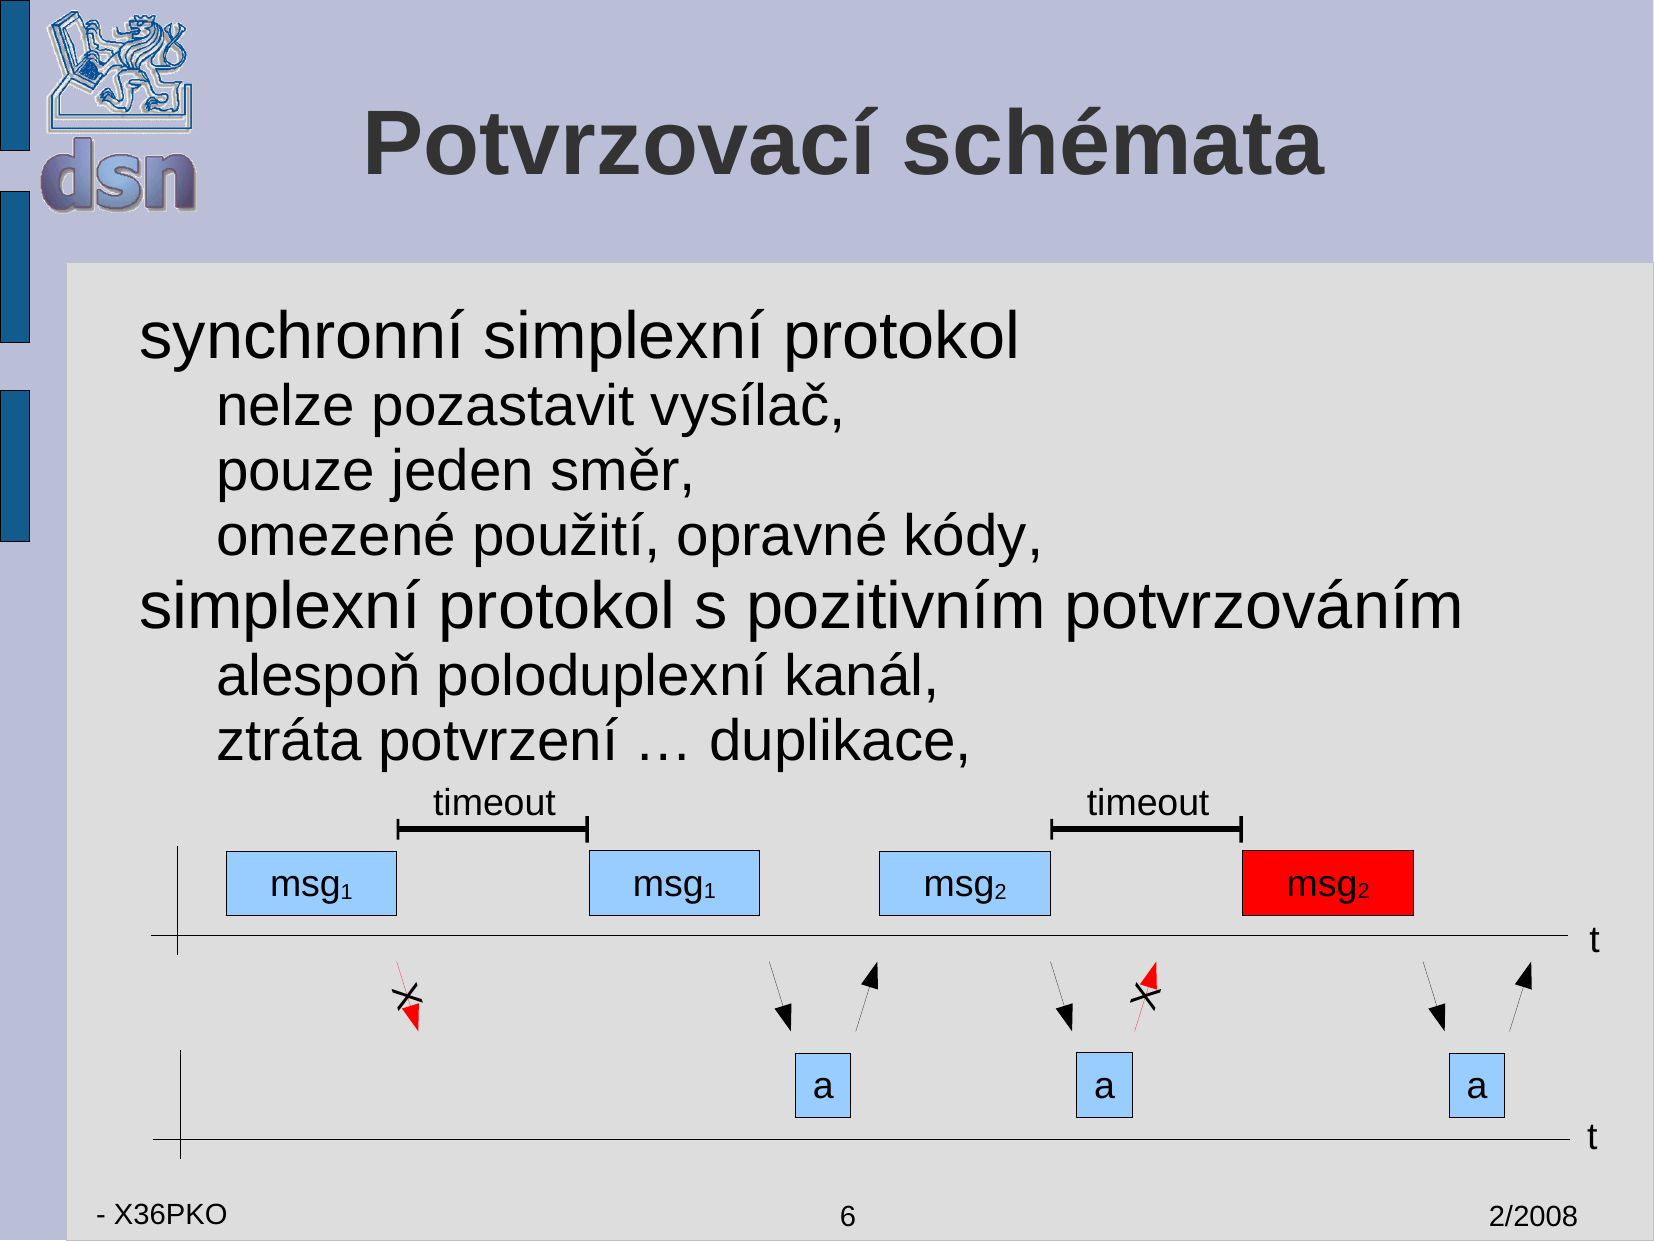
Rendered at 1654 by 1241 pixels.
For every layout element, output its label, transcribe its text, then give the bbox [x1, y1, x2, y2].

text_box msg2 [1242, 850, 1414, 916]
text_box a [1449, 1053, 1505, 1118]
list synchronní simplexní protokol nelze pozastavit vysílač, pouze jeden směr, omezené použití, opravné kódy, simplexní protokol s pozitivním potvrzováním alespoň poloduplexní kanál, ztráta potvrzení … duplikace, [121, 297, 1534, 912]
text_box a [795, 1053, 851, 1118]
text_box a [1076, 1052, 1133, 1118]
text_box msg1 [226, 851, 397, 916]
text_box timeout [1072, 774, 1225, 831]
text_box t [1572, 1108, 1613, 1166]
text_box timeout [418, 774, 571, 831]
text_box msg2 [879, 851, 1051, 916]
title Potvrzovací schémata [210, 46, 1478, 239]
text_box t [1574, 911, 1615, 968]
picture [10, 10, 223, 230]
text_box msg1 [589, 850, 760, 916]
